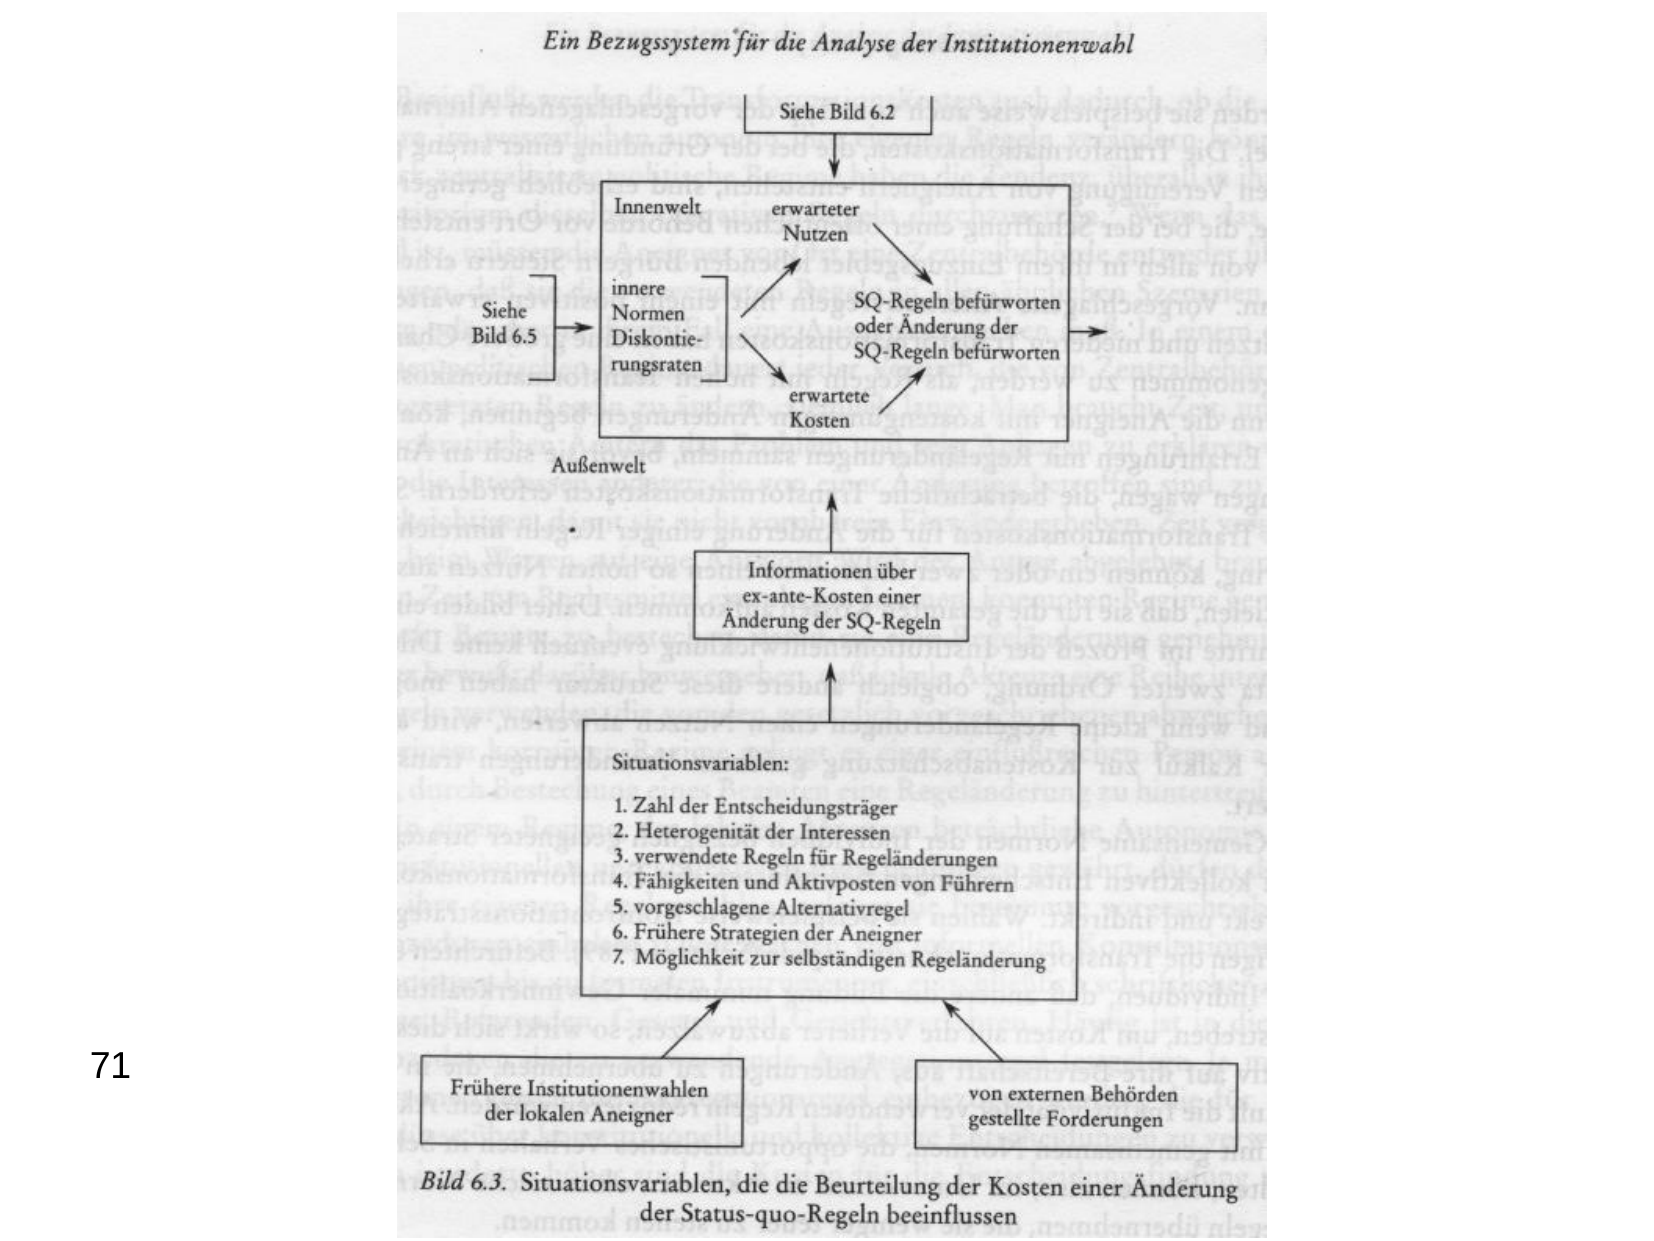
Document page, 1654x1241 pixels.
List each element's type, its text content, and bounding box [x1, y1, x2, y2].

picture [397, 12, 1267, 1238]
text_box <Nummer> [75, 1036, 293, 1107]
